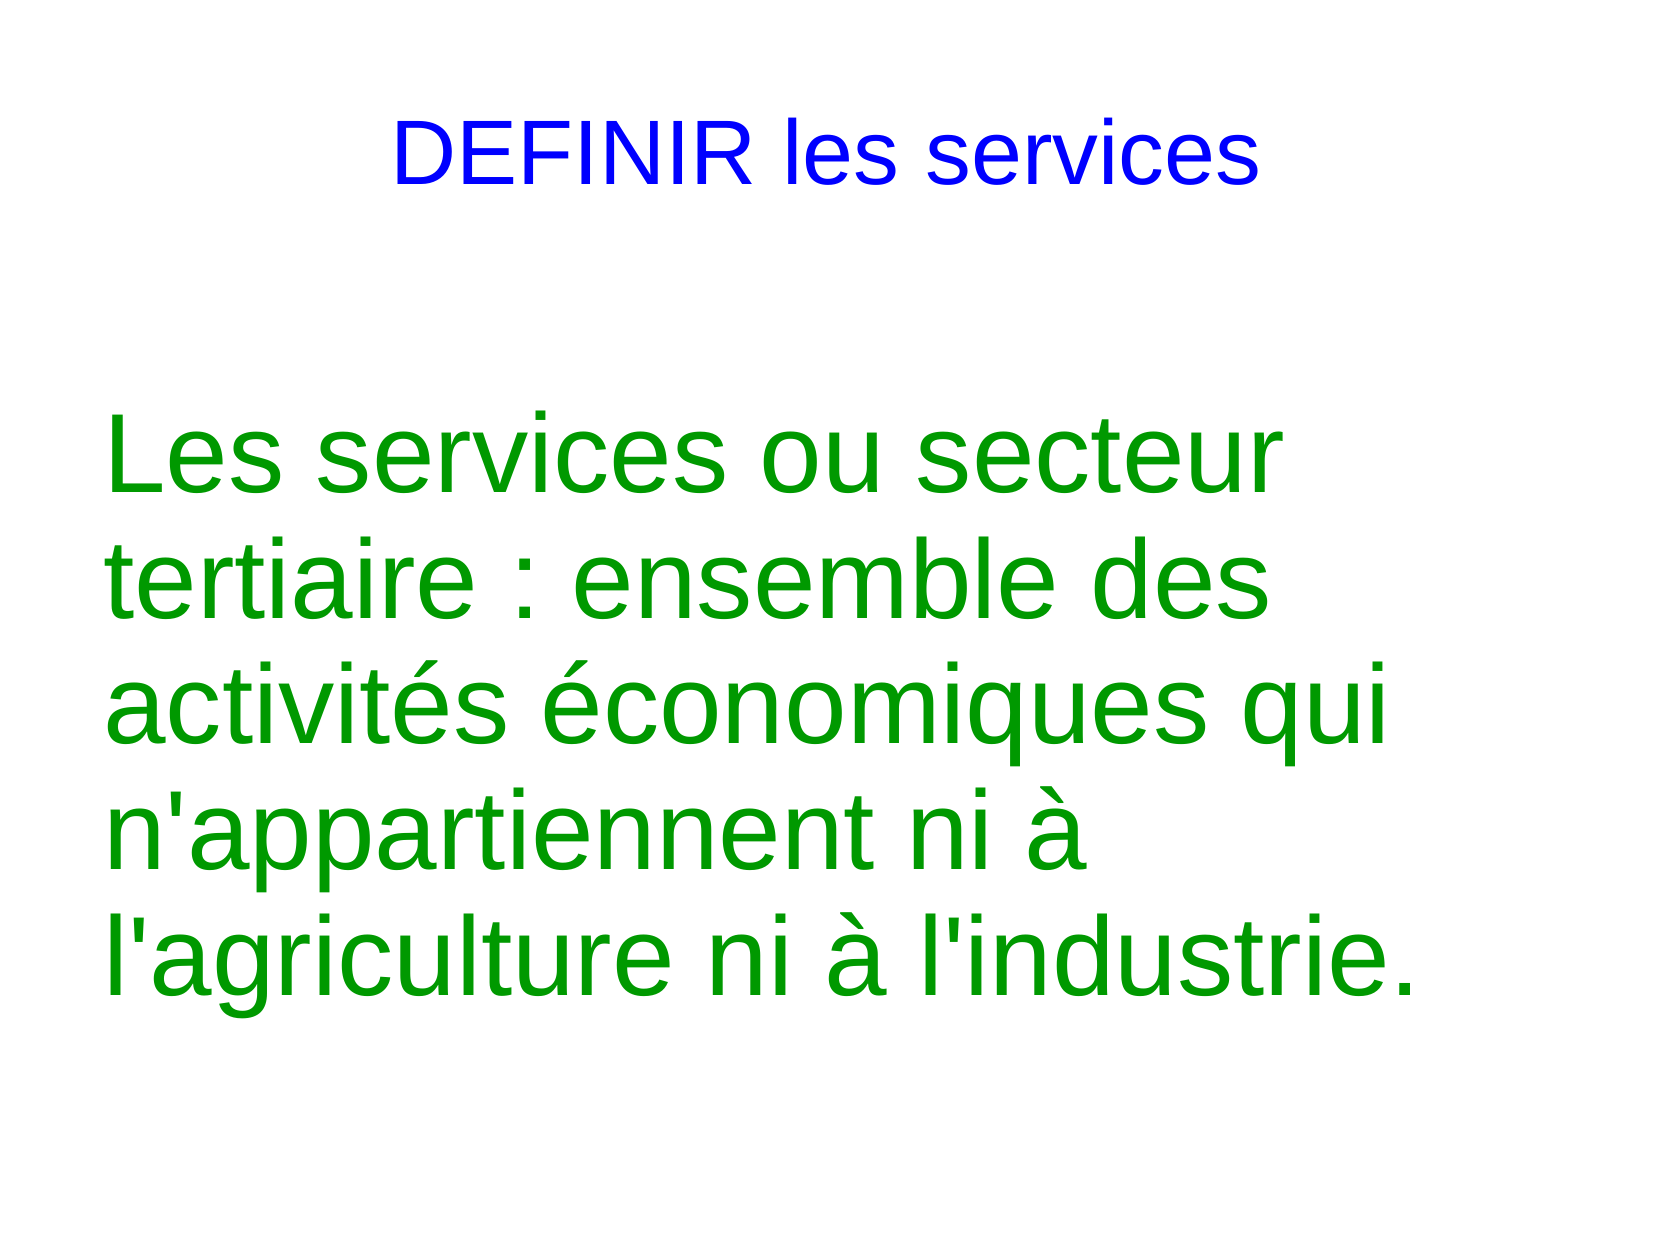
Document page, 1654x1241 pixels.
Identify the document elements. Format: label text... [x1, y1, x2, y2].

text_box Les services ou secteur tertiaire : ensemble des activités économiques qui n'appartiennent ni à l'agriculture ni à l'industrie. [88, 383, 1625, 1027]
title DEFINIR les services [82, 49, 1571, 257]
